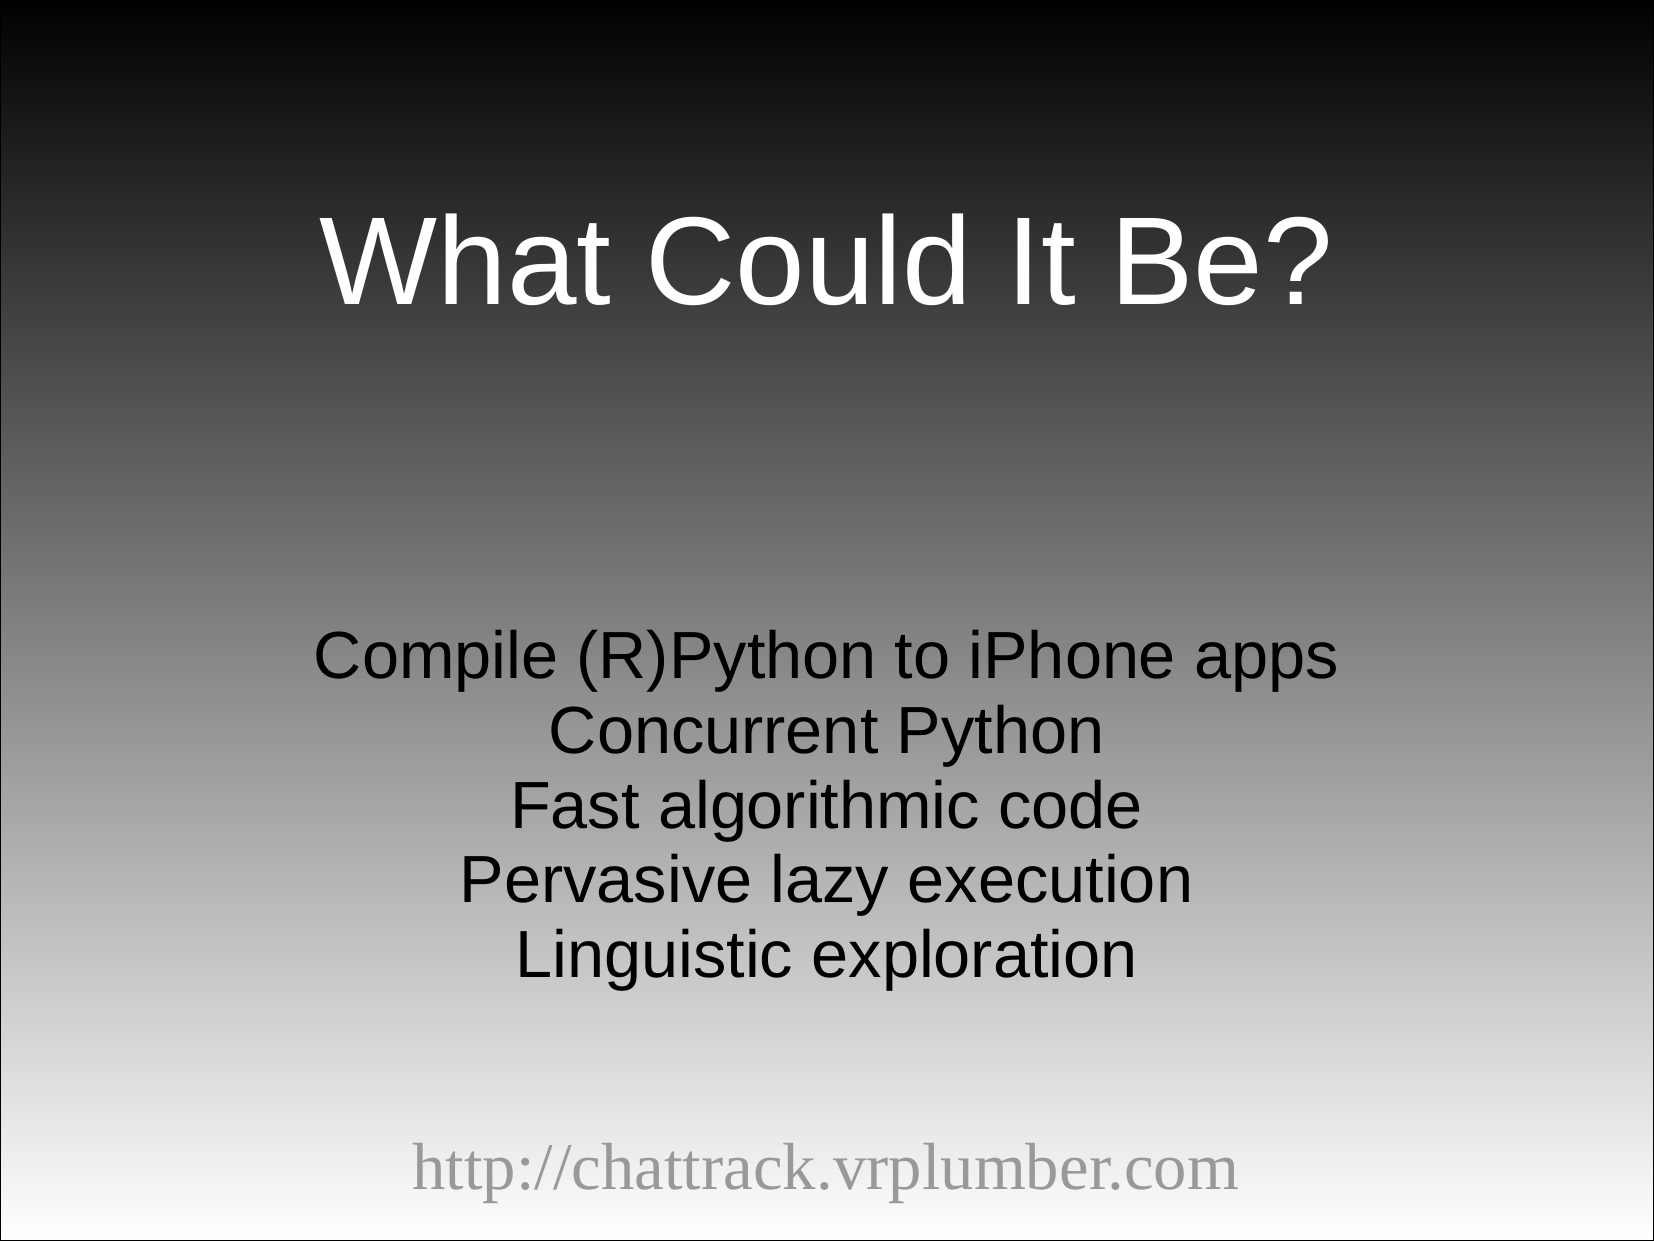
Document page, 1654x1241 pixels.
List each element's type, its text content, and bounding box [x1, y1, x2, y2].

subtitle Compile (R)Python to iPhone apps Concurrent Python Fast algorithmic code Pervasive lazy execution Linguistic exploration [29, 395, 1625, 1215]
title What Could It Be? [0, 49, 1654, 473]
